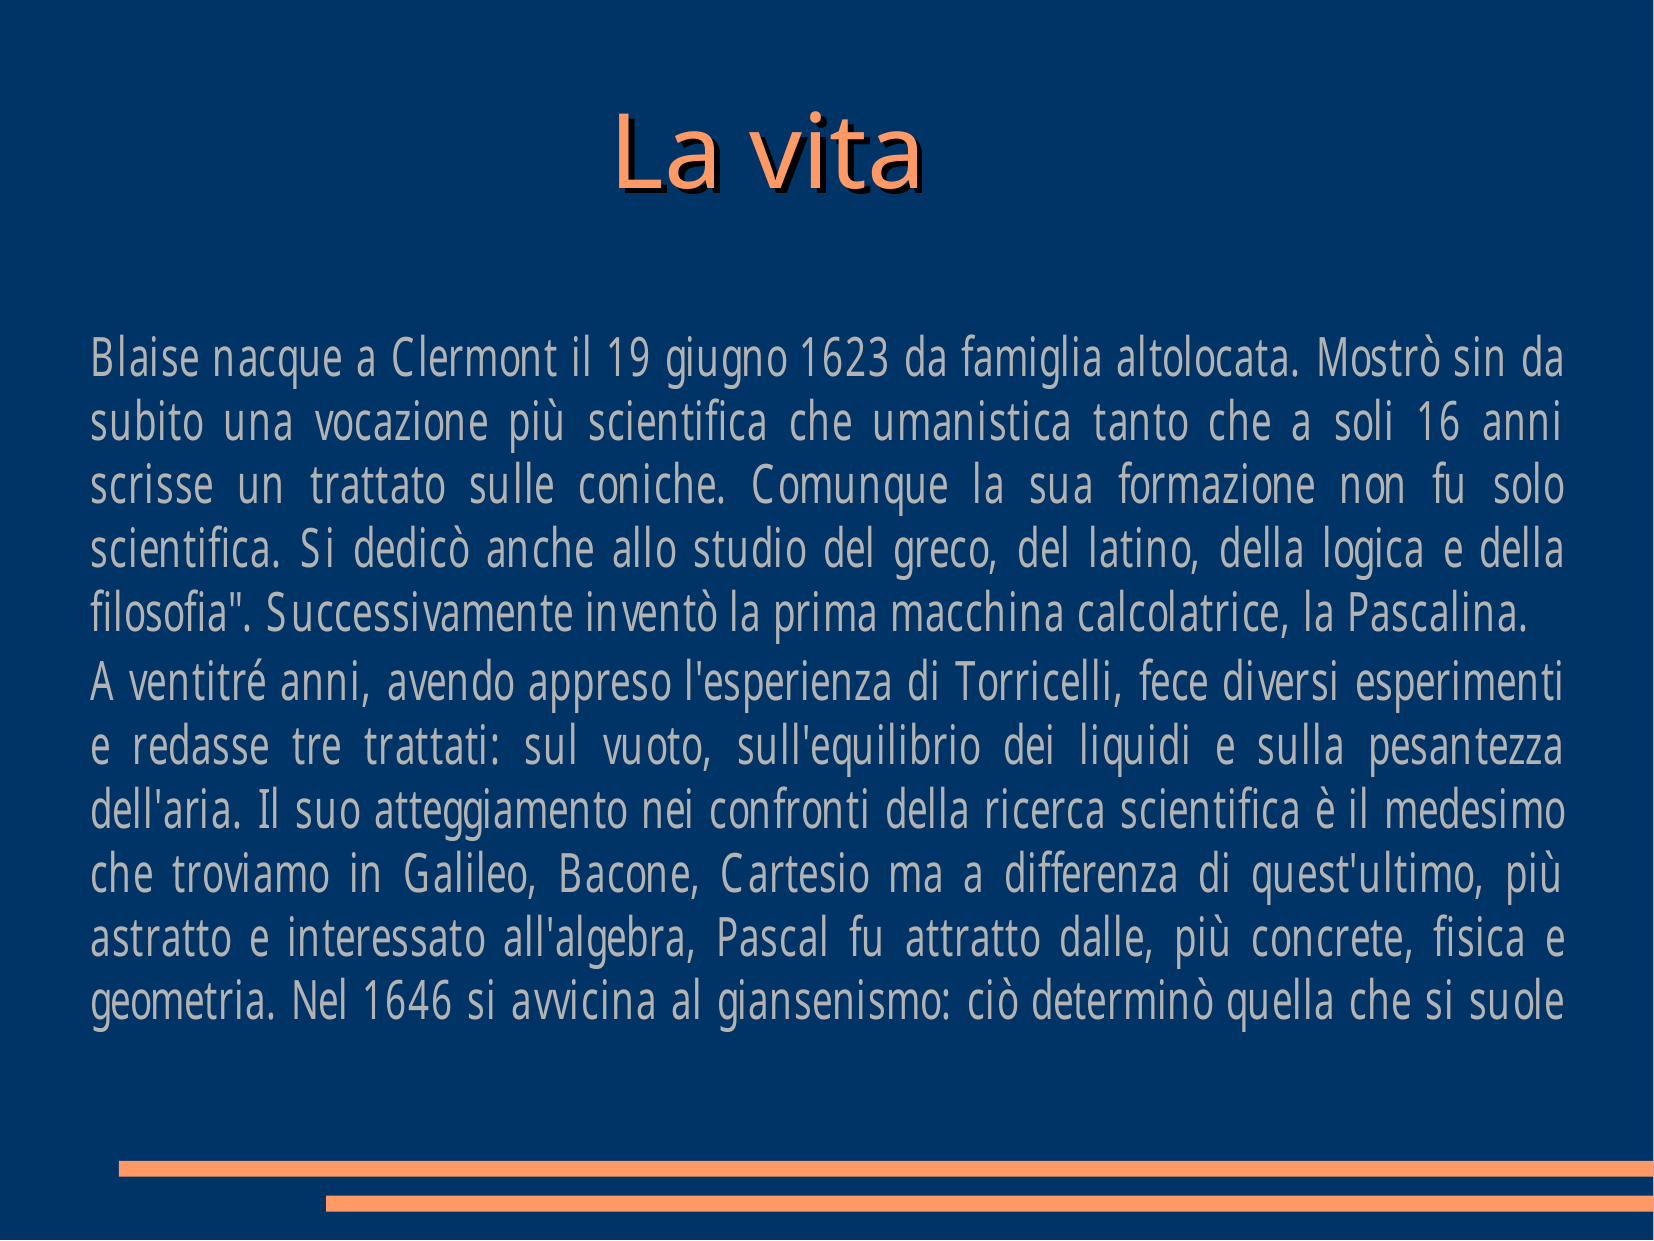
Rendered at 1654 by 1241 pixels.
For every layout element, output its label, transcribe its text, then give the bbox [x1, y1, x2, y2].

title La vita [88, 59, 1447, 237]
chart [88, 324, 1565, 1034]
